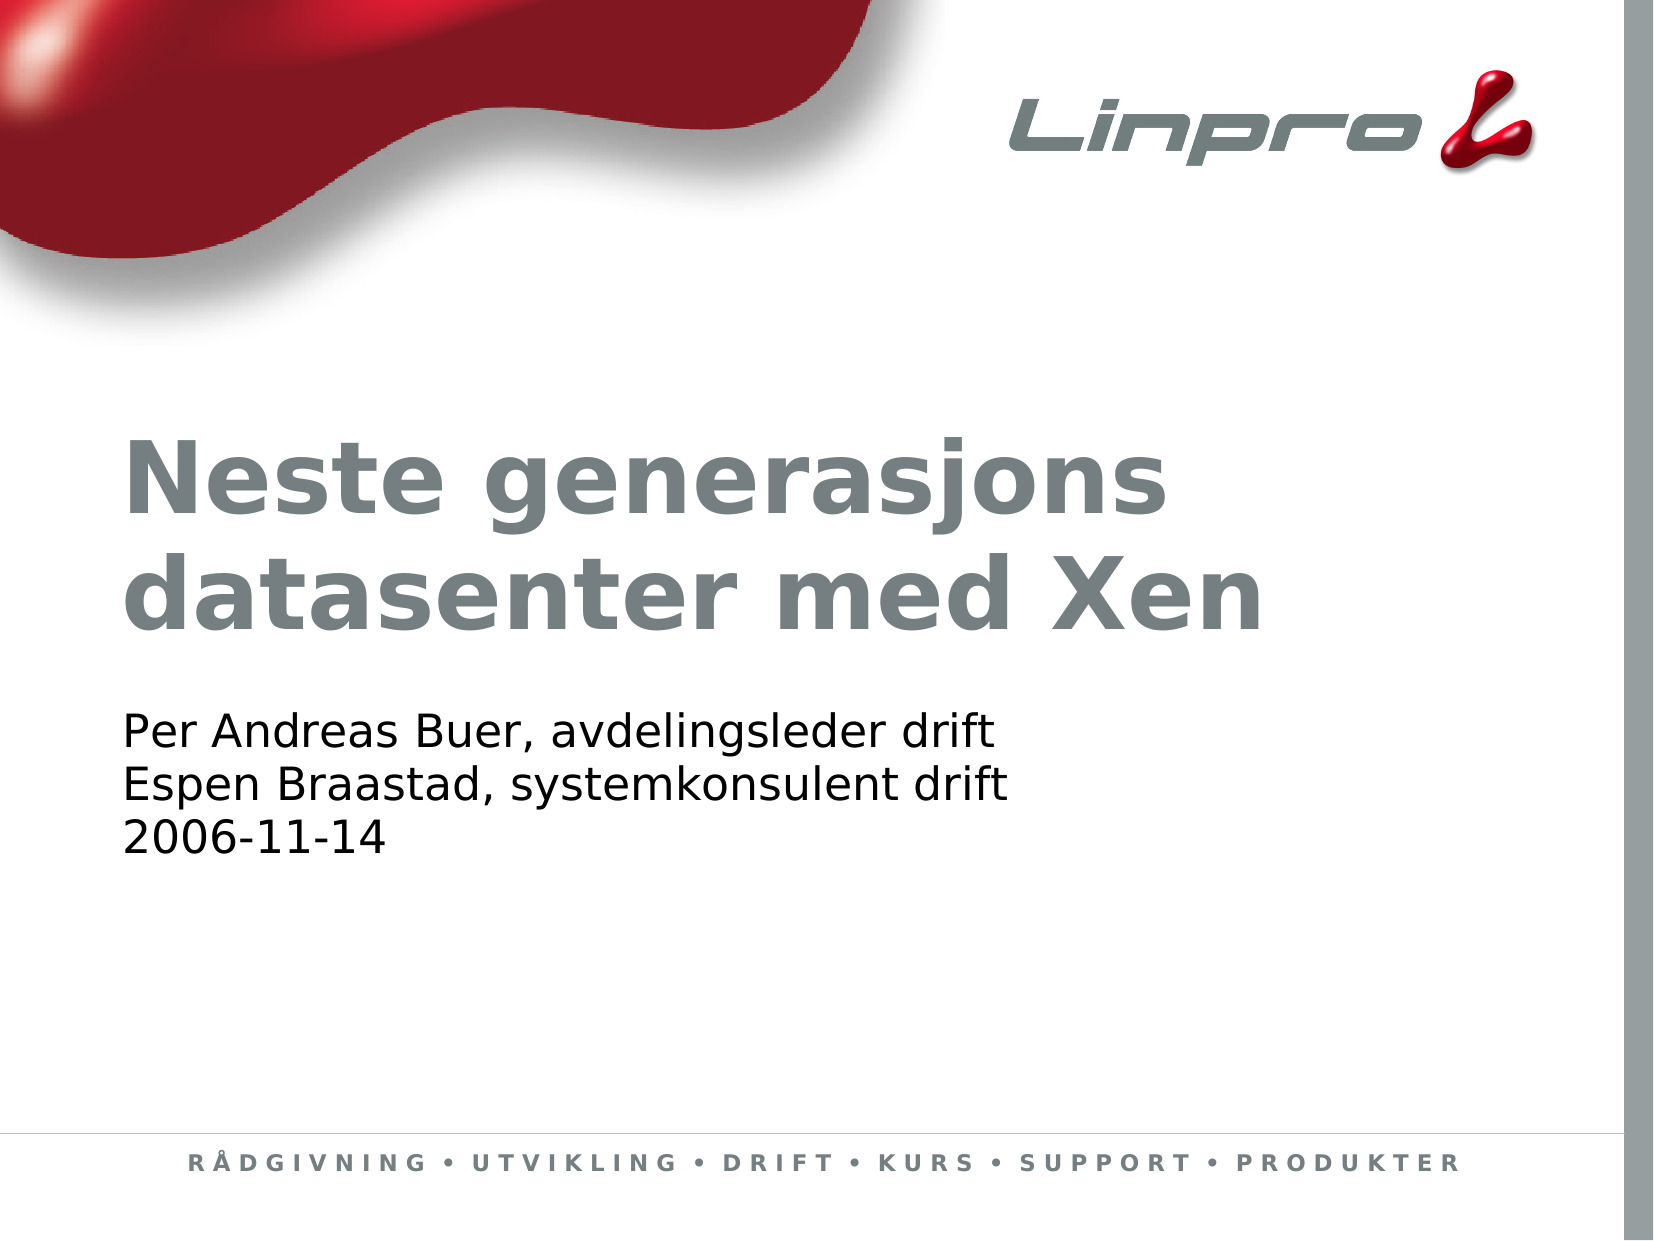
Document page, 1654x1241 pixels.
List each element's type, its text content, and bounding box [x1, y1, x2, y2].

picture [1008, 67, 1540, 178]
text_box Per Andreas Buer, avdelingsleder drift Espen Braastad, systemkonsulent drift 2006-11-14 [108, 697, 1007, 872]
picture [0, 0, 945, 346]
text_box Neste generasjons datasenter med Xen [106, 413, 1260, 661]
